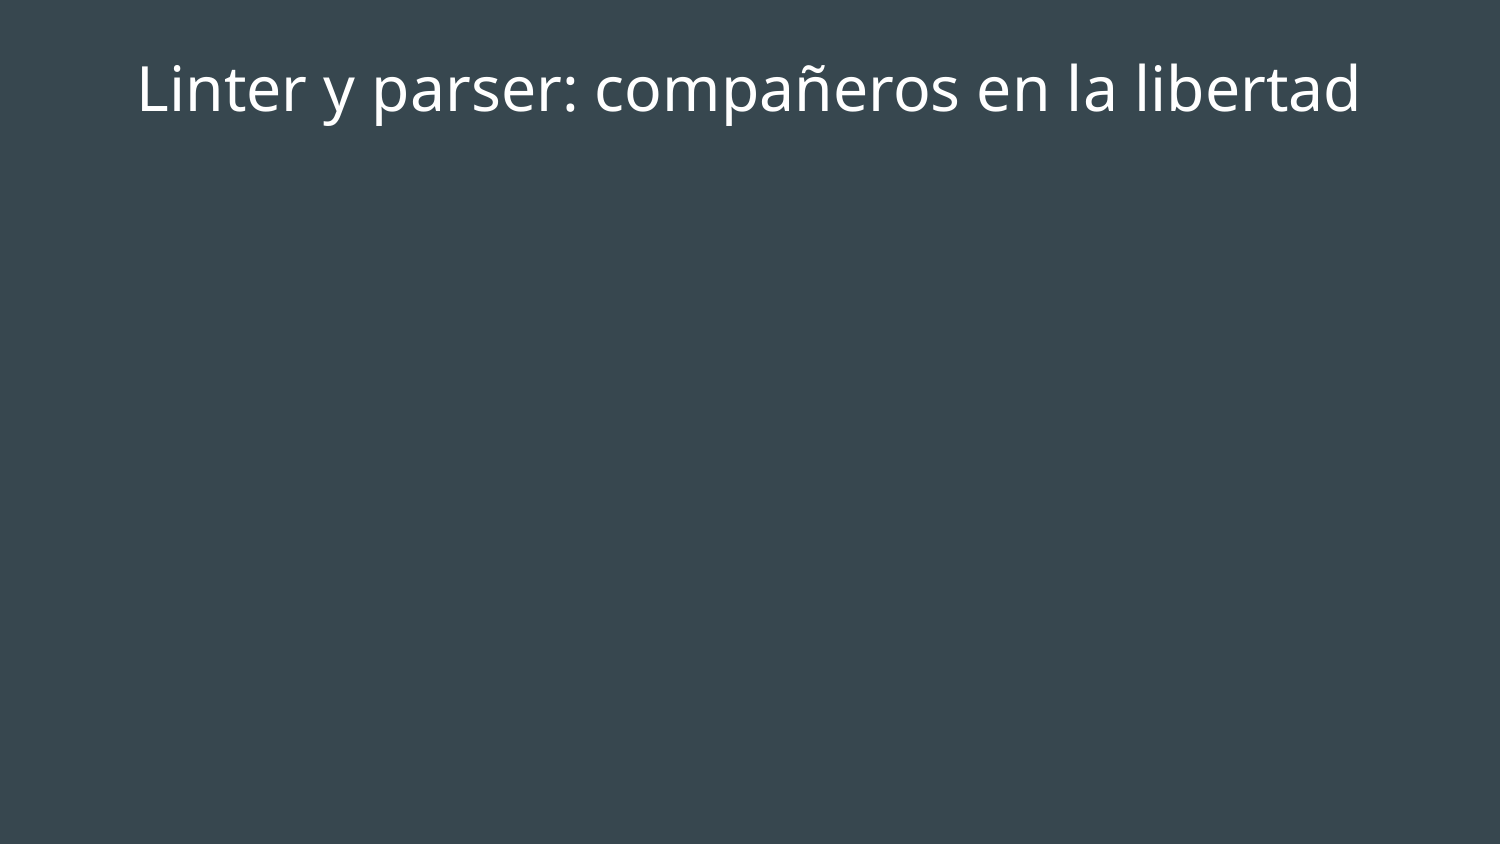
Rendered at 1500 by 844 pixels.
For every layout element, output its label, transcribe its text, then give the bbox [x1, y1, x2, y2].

title Linter y parser: compañeros en la libertad [51, 33, 1449, 128]
